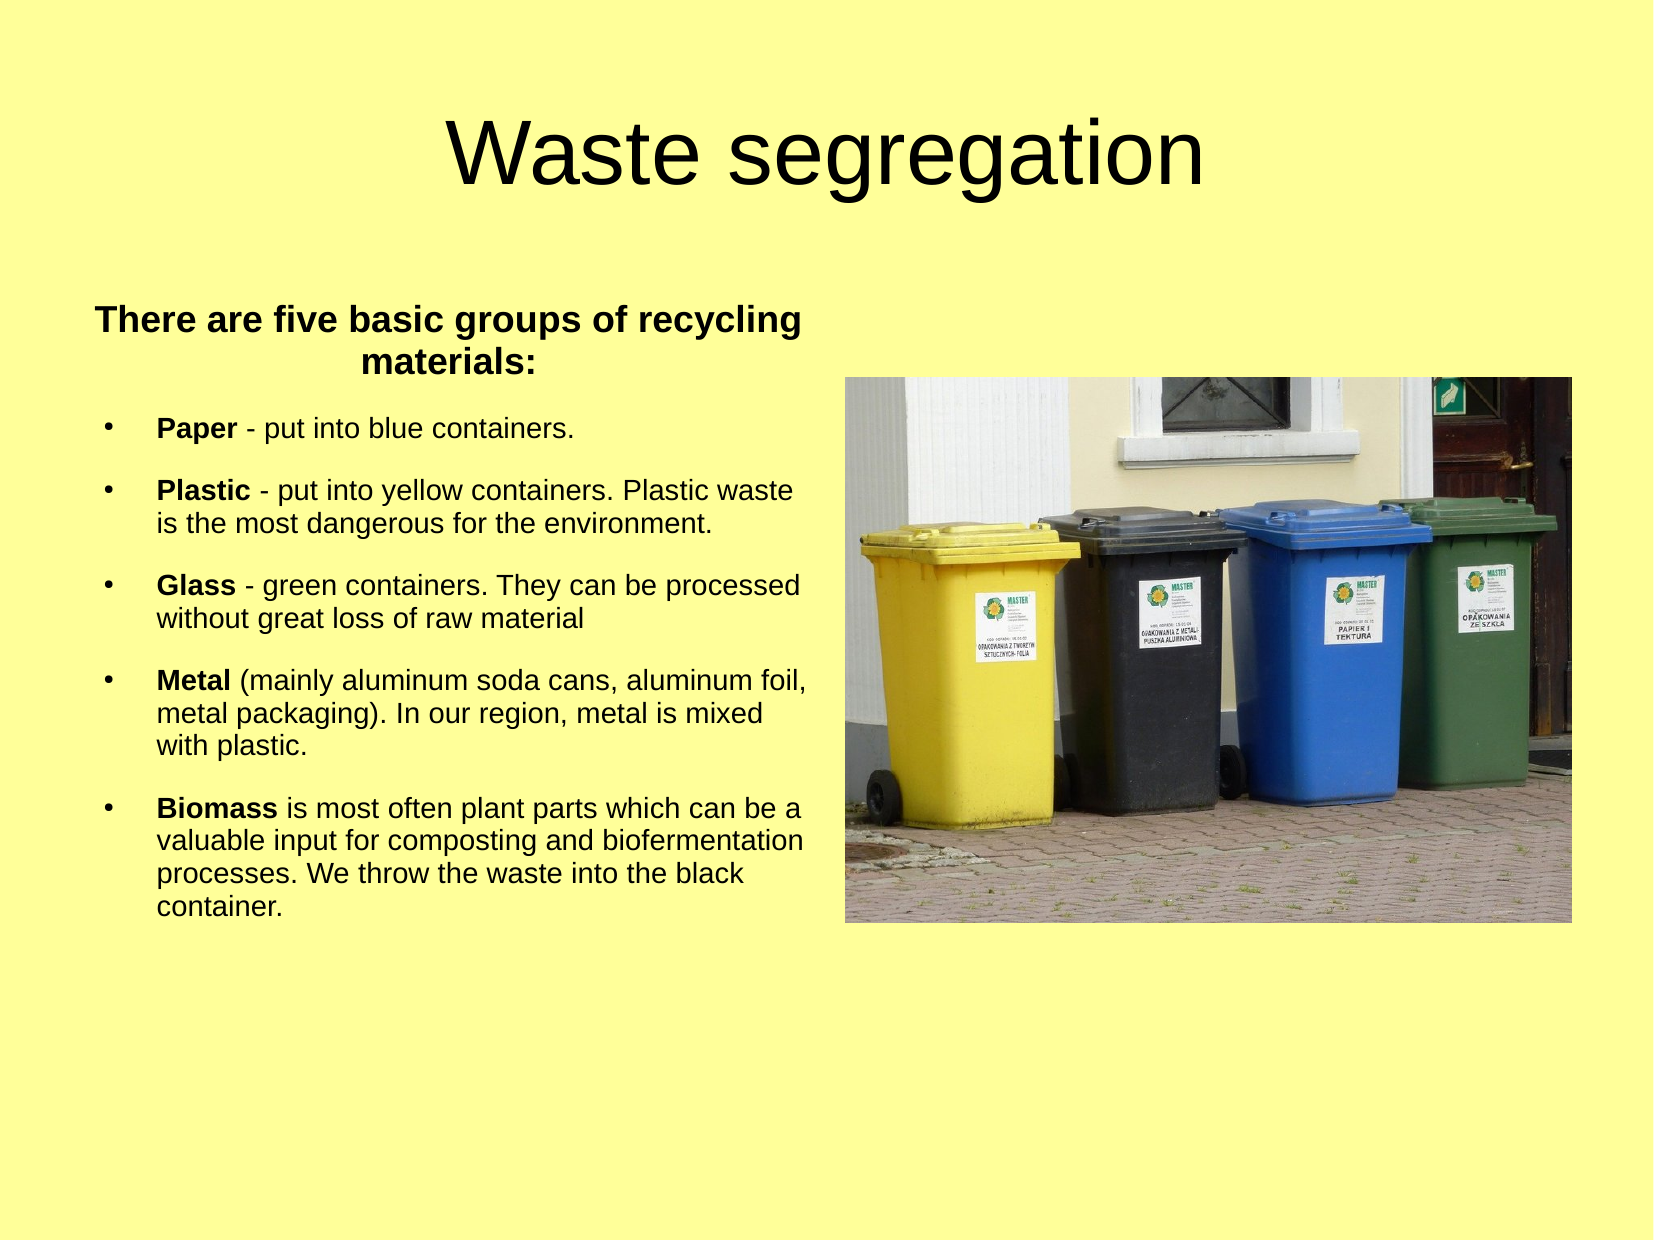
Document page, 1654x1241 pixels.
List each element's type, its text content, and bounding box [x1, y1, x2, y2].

list There are five basic groups of recycling materials: Paper - put into blue containers. Plastic - put into yellow containers. Plastic waste is the most dangerous for the environment. Glass - green containers. They can be processed without great loss of raw material Metal (mainly aluminum soda cans, aluminum foil, metal packaging). In our region, metal is mixed with plastic. Biomass is most often plant parts which can be a valuable input for composting and biofermentation processes. We throw the waste into the black container. [85, 298, 813, 1018]
picture [845, 377, 1572, 923]
title Waste segregation [82, 49, 1571, 257]
